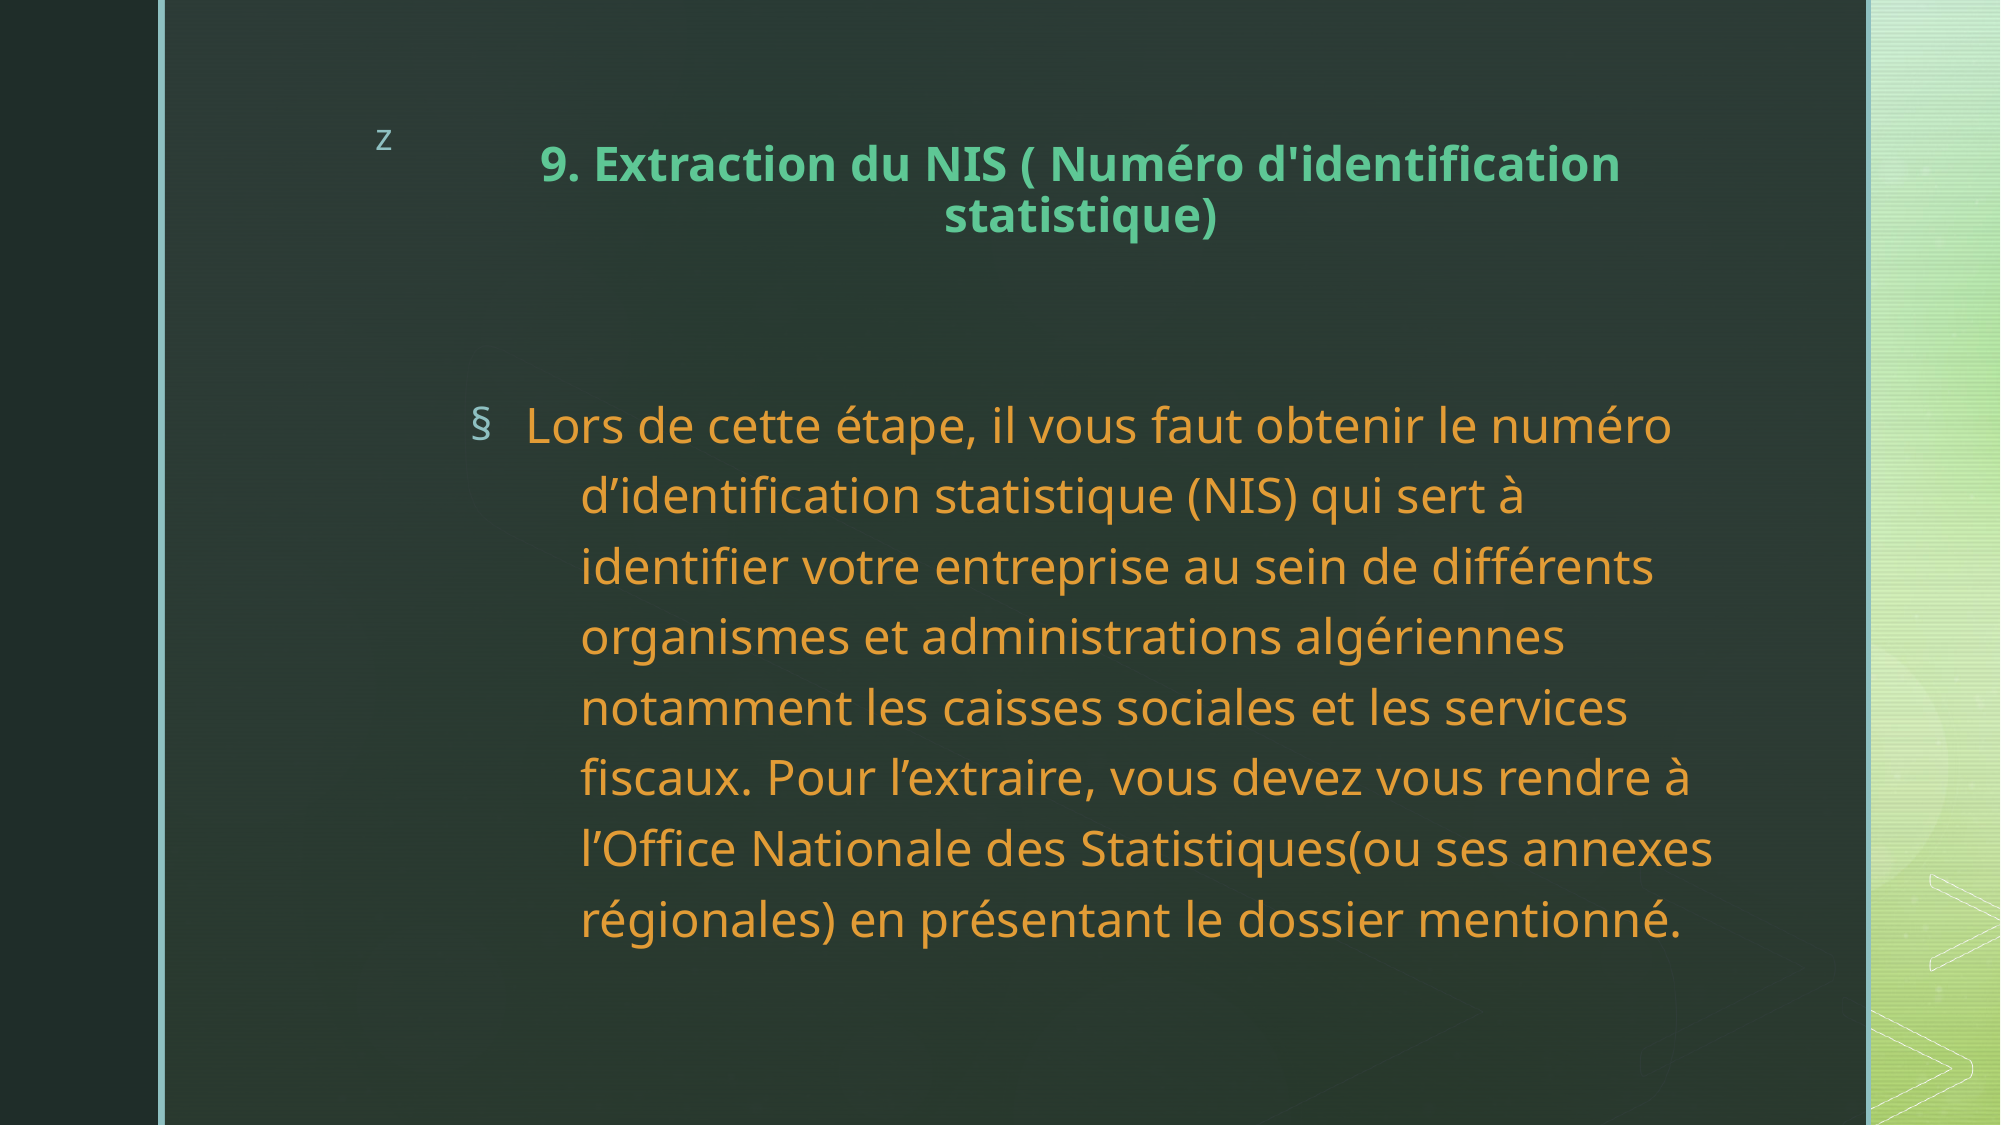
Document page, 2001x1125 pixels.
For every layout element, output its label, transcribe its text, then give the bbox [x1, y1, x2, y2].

list Lors de cette étape, il vous faut obtenir le numéro d’identification statistique (NIS) qui sert à identifier votre entreprise au sein de différents organismes et administrations algériennes notamment les caisses sociales et les services fiscaux. Pour l’extraire, vous devez vous rendre à l’Office Nationale des Statistiques(ou ses annexes régionales) en présentant le dossier mentionné. [454, 336, 1734, 993]
title 9. Extraction du NIS ( Numéro d'identification statistique) [428, 132, 1734, 310]
